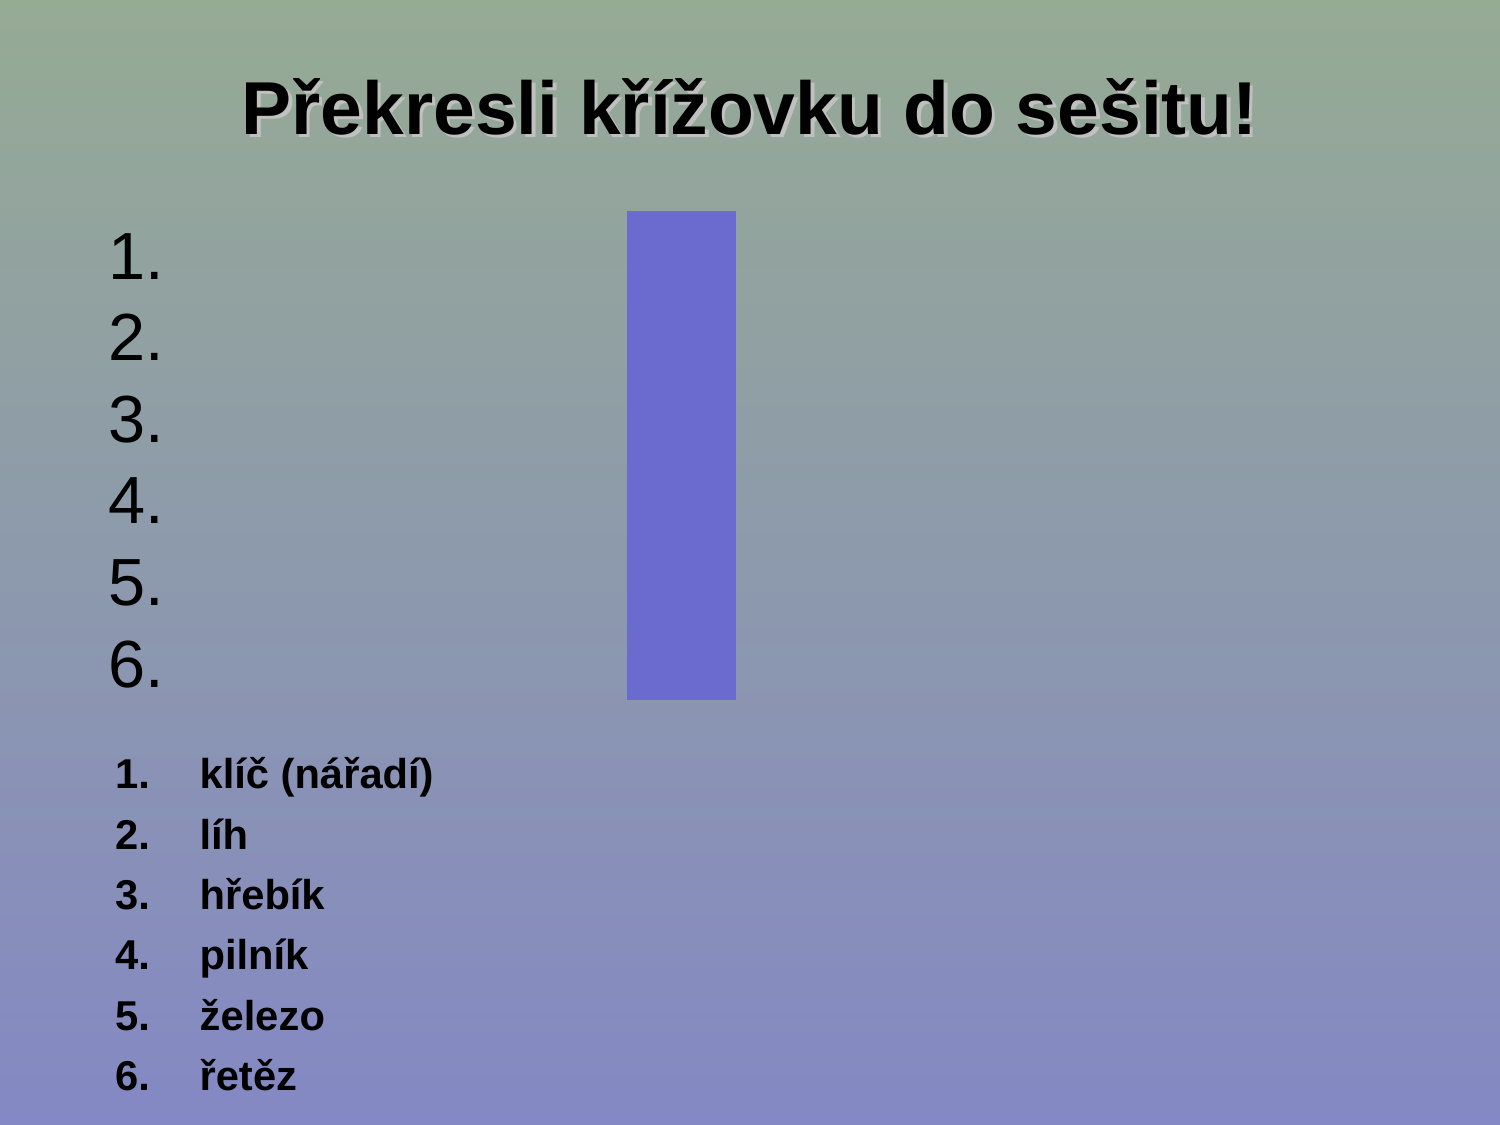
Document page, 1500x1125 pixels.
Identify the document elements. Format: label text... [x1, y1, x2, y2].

table_cell [191, 619, 300, 700]
table_cell [627, 456, 736, 537]
table_cell [954, 619, 1063, 700]
table_cell [845, 456, 954, 537]
table_cell [1172, 537, 1281, 619]
table_cell [518, 456, 627, 537]
table_header [409, 211, 518, 292]
table_cell [1281, 537, 1390, 619]
table_header 1. [82, 211, 191, 292]
table_header [1172, 211, 1281, 292]
table_cell [1063, 619, 1172, 700]
table_cell [409, 456, 518, 537]
table_cell [1281, 619, 1390, 700]
table_cell [191, 374, 300, 456]
table_header [300, 211, 409, 292]
table_cell [300, 374, 409, 456]
table_cell [1281, 456, 1390, 537]
table_cell [518, 537, 627, 619]
table_cell [1172, 619, 1281, 700]
table_cell [1063, 537, 1172, 619]
table_header [1281, 211, 1390, 292]
table_cell [191, 456, 300, 537]
table_cell [627, 374, 736, 456]
table_cell [1063, 374, 1172, 456]
table_cell [845, 619, 954, 700]
table_cell [1172, 456, 1281, 537]
table_cell [1063, 292, 1172, 374]
table_cell [954, 292, 1063, 374]
table_cell [409, 374, 518, 456]
table_cell 2. [82, 292, 191, 374]
table_header [954, 211, 1063, 292]
table_cell [1172, 374, 1281, 456]
table_cell [736, 456, 845, 537]
table_cell [954, 374, 1063, 456]
table_header [1063, 211, 1172, 292]
table_cell [736, 374, 845, 456]
table_cell [300, 292, 409, 374]
table_cell [300, 456, 409, 537]
table_cell 5. [82, 537, 191, 619]
table_cell 4. [82, 456, 191, 537]
table_cell [736, 292, 845, 374]
table_cell [627, 537, 736, 619]
table_cell [409, 537, 518, 619]
table_cell 6. [82, 619, 191, 700]
list klíč (nářadí) líh hřebík pilník železo řetěz [100, 739, 1420, 1107]
table_cell [736, 619, 845, 700]
table_cell [627, 619, 736, 700]
table_cell [845, 374, 954, 456]
table_cell [954, 537, 1063, 619]
table_cell [300, 619, 409, 700]
table_cell [409, 619, 518, 700]
table_cell [518, 374, 627, 456]
table_cell 3. [82, 374, 191, 456]
table_cell [409, 292, 518, 374]
table_cell [845, 292, 954, 374]
table_cell [300, 537, 409, 619]
table_cell [627, 292, 736, 374]
table_cell [518, 292, 627, 374]
table_cell [518, 619, 627, 700]
table_cell [736, 537, 845, 619]
table_cell [1281, 292, 1390, 374]
table_header [191, 211, 300, 292]
table_header [518, 211, 627, 292]
table_cell [845, 537, 954, 619]
table_cell [954, 456, 1063, 537]
table_cell [191, 292, 300, 374]
title Překresli křížovku do sešitu! [75, 45, 1426, 165]
table_header [845, 211, 954, 292]
table_header [627, 211, 736, 292]
table_cell [191, 537, 300, 619]
table_header [736, 211, 845, 292]
table_cell [1281, 374, 1390, 456]
table_cell [1063, 456, 1172, 537]
table_cell [1172, 292, 1281, 374]
